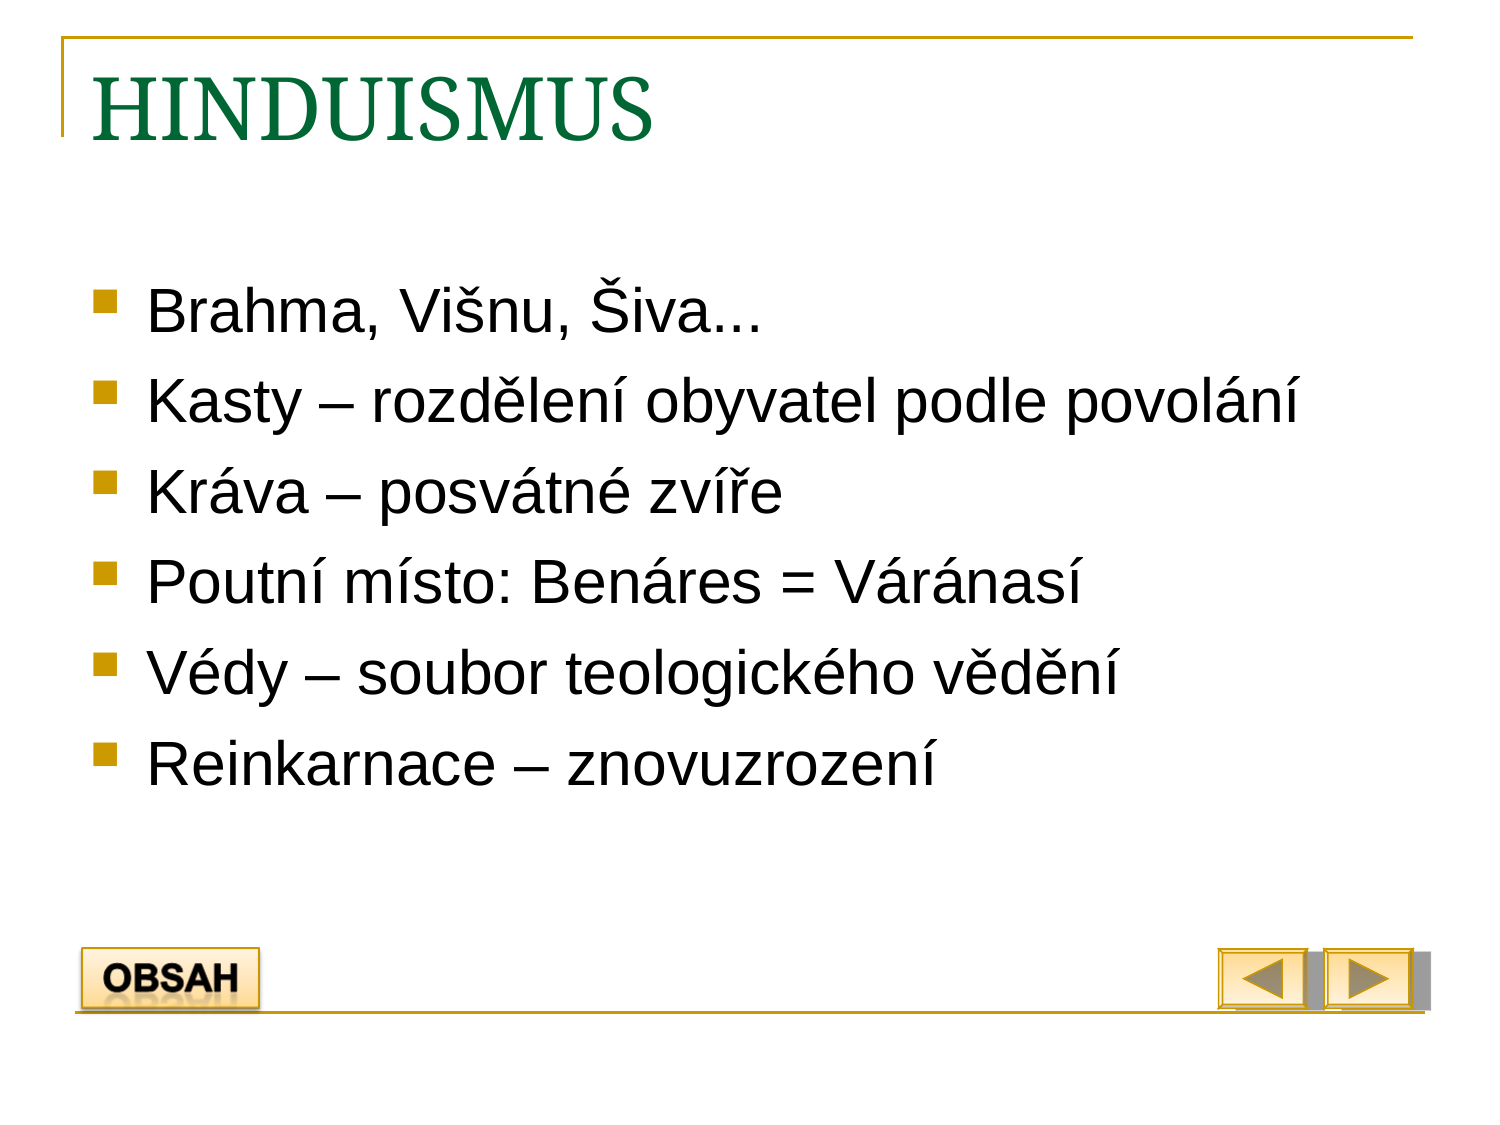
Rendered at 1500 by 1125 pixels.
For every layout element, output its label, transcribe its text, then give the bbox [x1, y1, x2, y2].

text_box [1220, 949, 1308, 1009]
picture [69, 938, 272, 1055]
list Brahma, Višnu, Šiva... Kasty – rozdělení obyvatel podle povolání Kráva – posvátné zvíře Poutní místo: Benáres = Váránasí Védy – soubor teologického vědění Reinkarnace – znovuzrození [75, 262, 1426, 1006]
text_box [1325, 949, 1413, 1009]
title HINDUISMUS [75, 45, 1426, 233]
